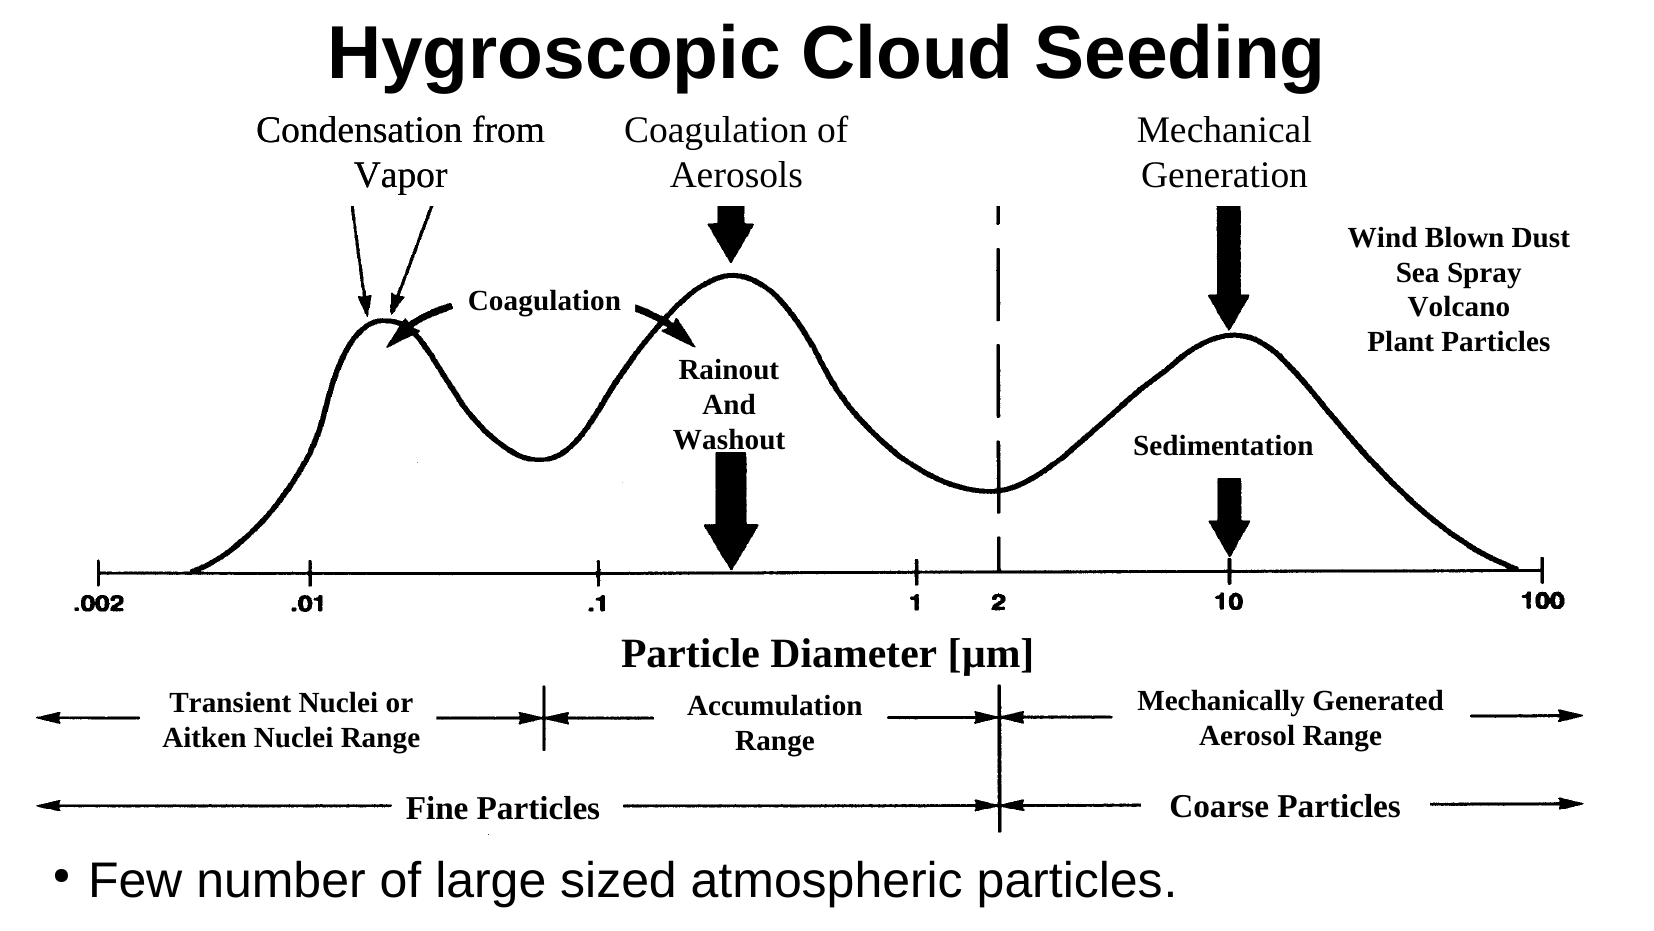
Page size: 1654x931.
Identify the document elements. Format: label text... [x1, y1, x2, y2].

text_box Rainout And Washout [646, 347, 812, 441]
title Hygroscopic Cloud Seeding [0, 1, 1654, 107]
text_box Mechanically Generated Aerosol Range [1119, 678, 1462, 748]
picture [0, 206, 1654, 835]
text_box Coagulation [454, 278, 636, 327]
text_box Fine Particles [392, 782, 614, 824]
text_box Accumulation Range [664, 683, 886, 753]
text_box Condensation from Vapor [235, 107, 567, 185]
text_box Coarse Particles [1141, 781, 1430, 824]
text_box Wind Blown Dust Sea Spray Volcano Plant Particles [1309, 210, 1609, 339]
text_box Few number of large sized atmospheric particles. [37, 840, 1613, 915]
text_box Coagulation of Aerosols [587, 107, 886, 185]
text_box Particle Diameter [μm] [107, 618, 1548, 671]
text_box Sedimentation [1118, 422, 1329, 471]
text_box Mechanical Generation [1075, 107, 1375, 185]
text_box Transient Nuclei or Aitken Nuclei Range [146, 680, 437, 750]
